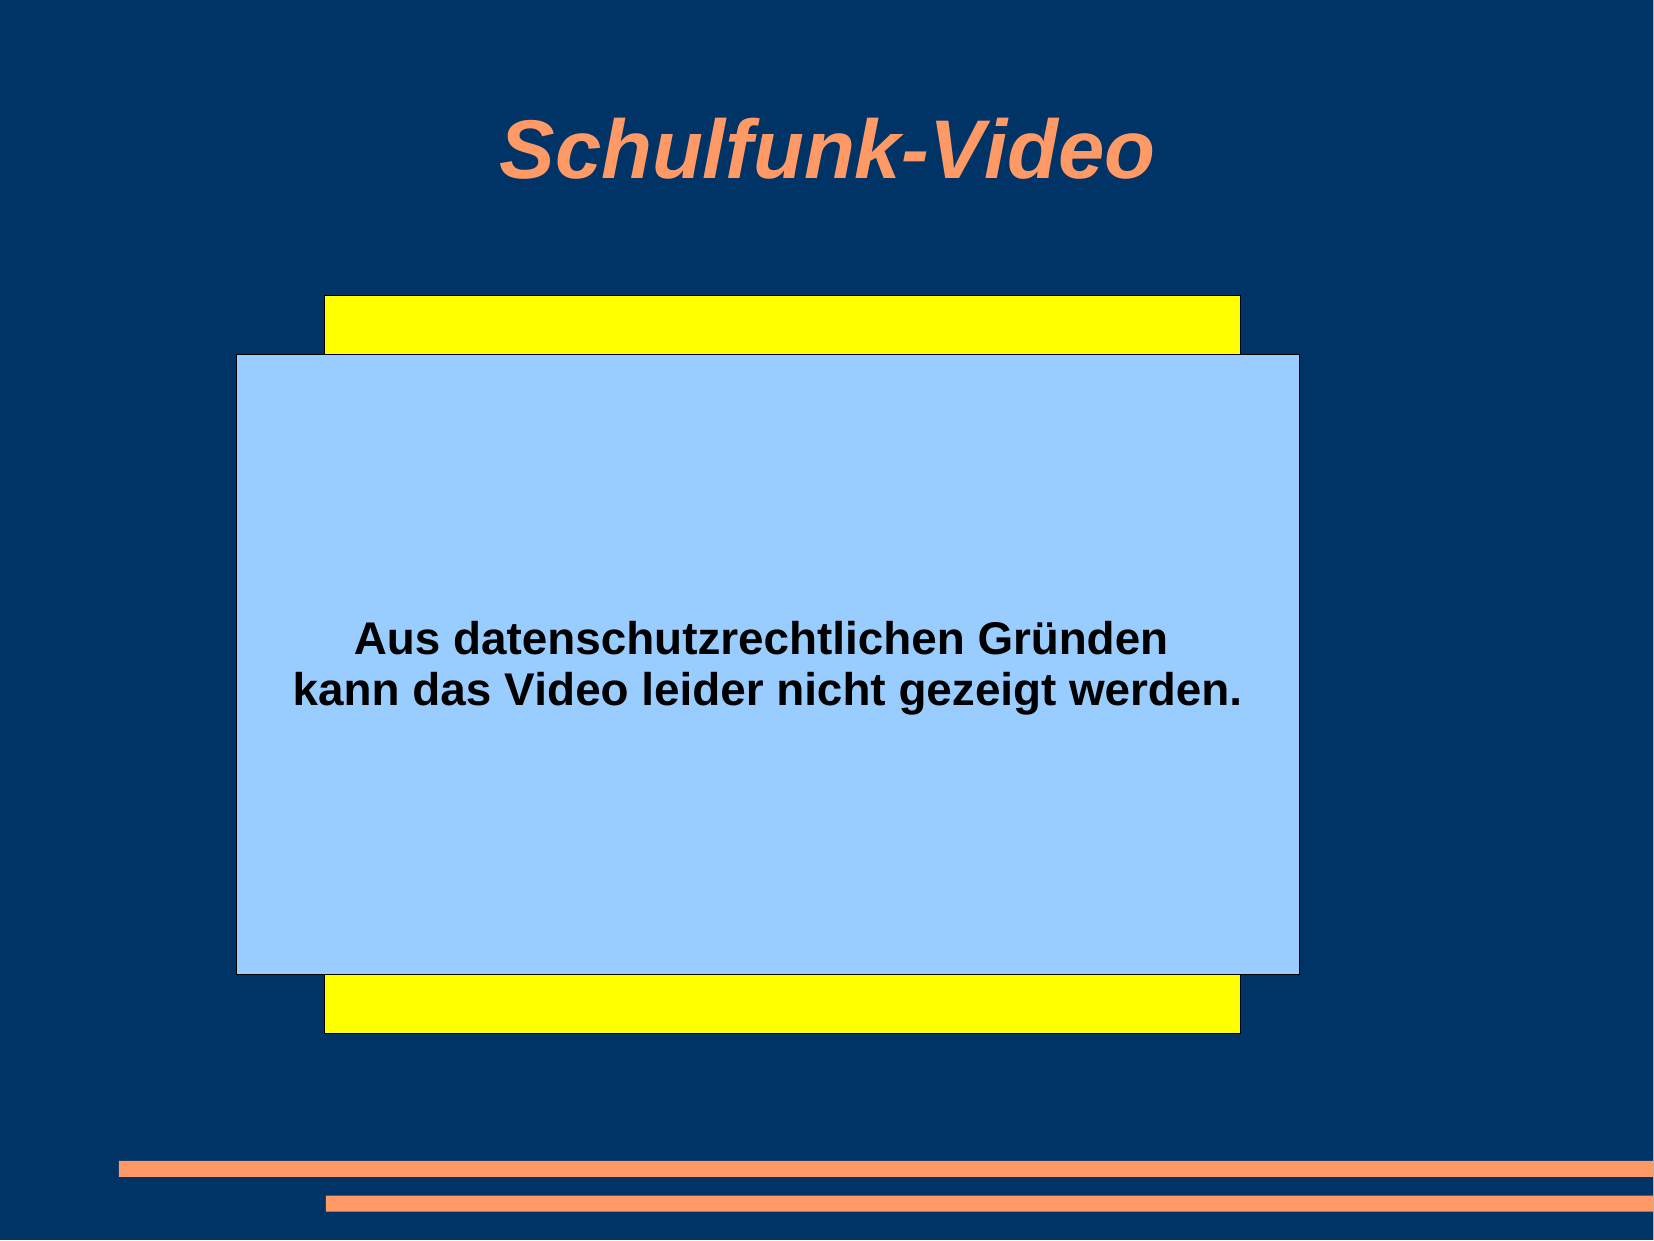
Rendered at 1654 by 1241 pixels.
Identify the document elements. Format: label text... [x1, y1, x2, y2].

text_box [324, 295, 1241, 354]
title Schulfunk-Video [121, 46, 1534, 254]
text_box Aus datenschutzrechtlichen Gründen kann das Video leider nicht gezeigt werden. [236, 354, 1300, 975]
text_box [324, 975, 1241, 1034]
